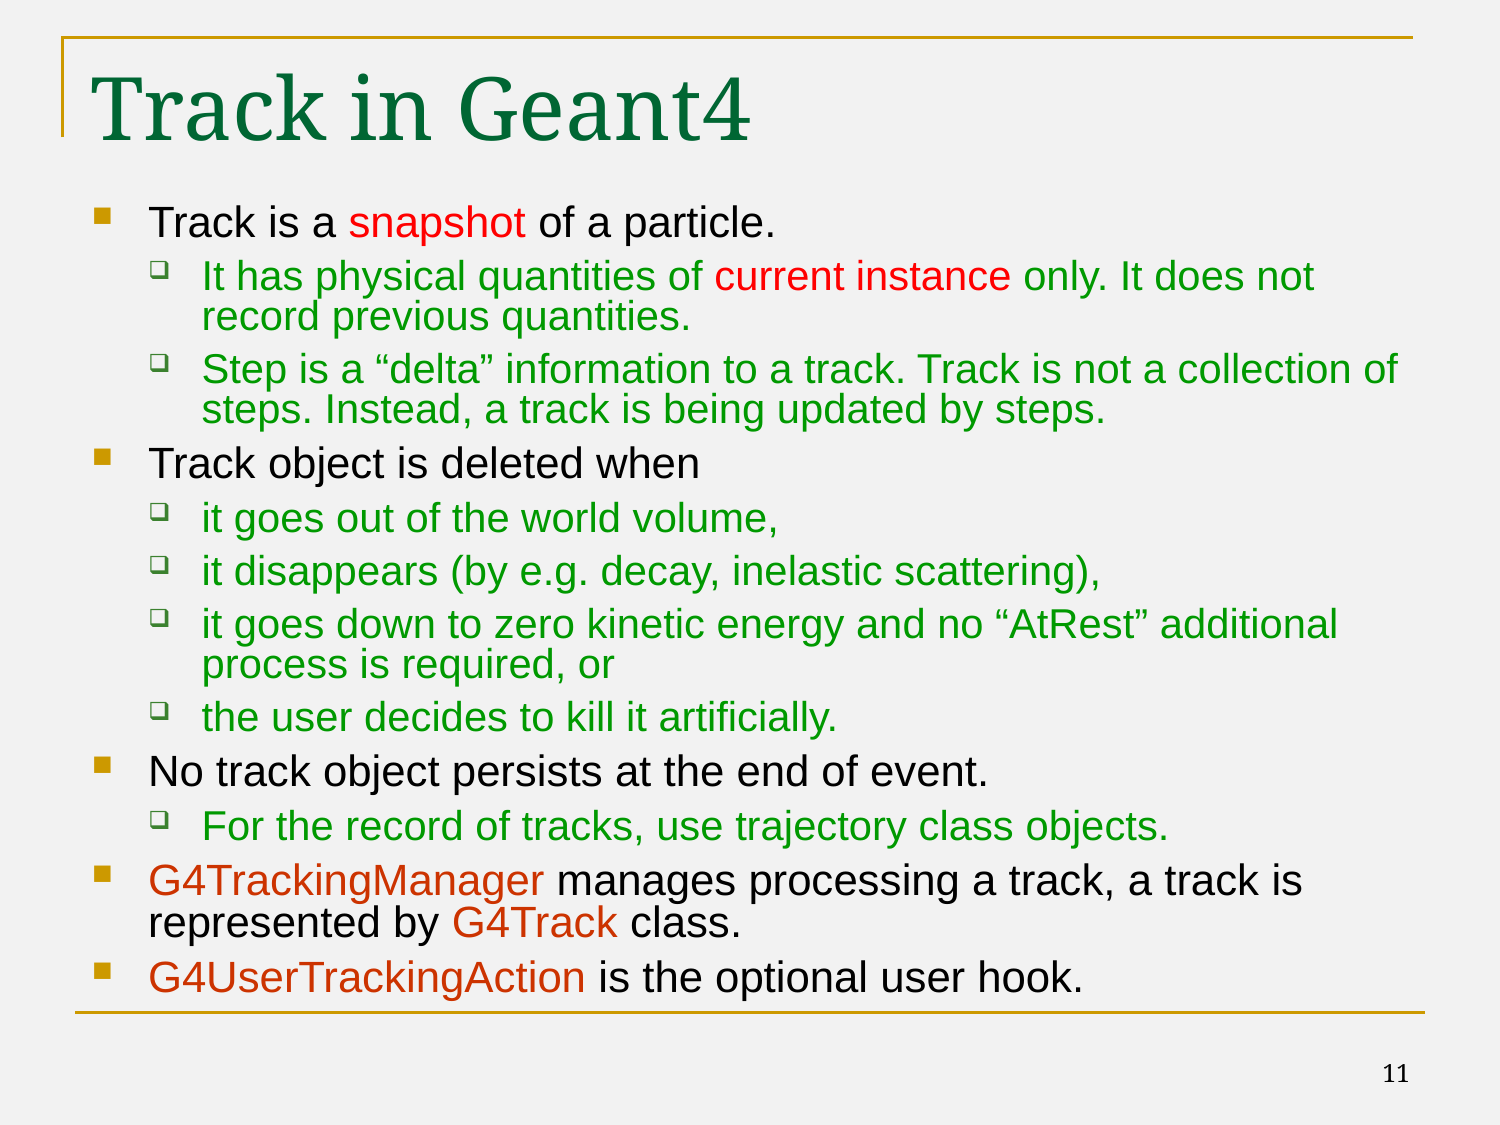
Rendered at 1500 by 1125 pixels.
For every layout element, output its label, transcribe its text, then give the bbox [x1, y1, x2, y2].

title Track in Geant4 [75, 45, 1426, 233]
list Track is a snapshot of a particle. It has physical quantities of current instance only. It does not record previous quantities. Step is a “delta” information to a track. Track is not a collection of steps. Instead, a track is being updated by steps. Track object is deleted when it goes out of the world volume, it disappears (by e.g. decay, inelastic scattering), it goes down to zero kinetic energy and no “AtRest” additional process is required, or the user decides to kill it artificially. No track object persists at the end of event. For the record of tracks, use trajectory class objects. G4TrackingManager manages processing a track, a track is represented by G4Track class. G4UserTrackingAction is the optional user hook. [76, 196, 1427, 1011]
text_box <number> [1074, 1024, 1426, 1100]
